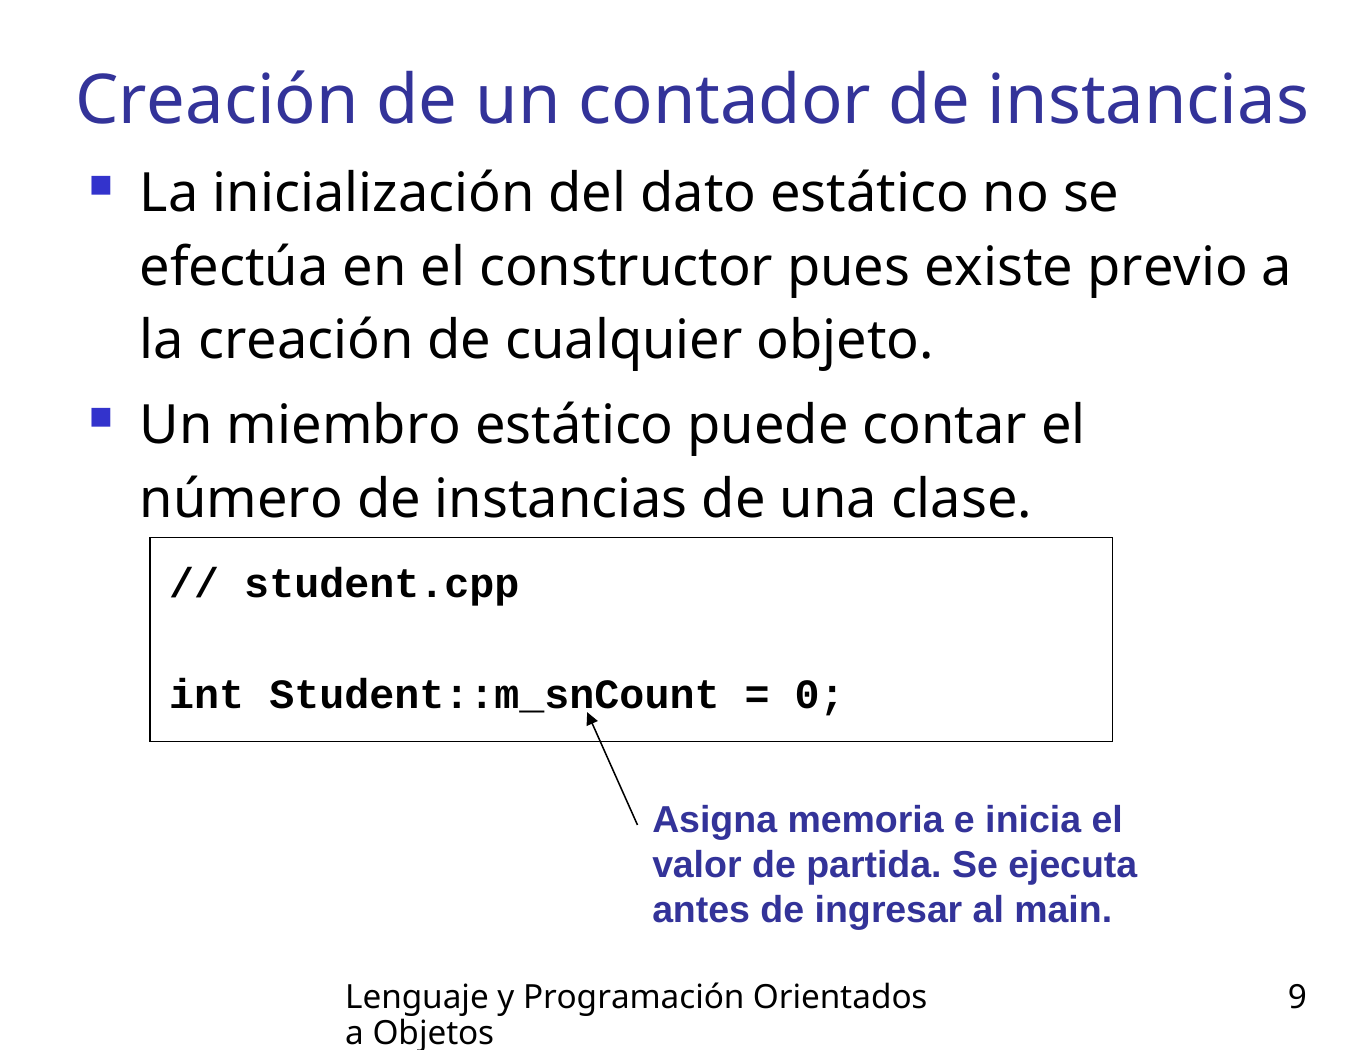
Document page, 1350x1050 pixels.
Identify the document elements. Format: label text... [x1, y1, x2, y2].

title Creación de un contador de instancias [75, 16, 1319, 168]
list La inicialización del dato estático no se efectúa en el constructor pues existe previo a la creación de cualquier objeto. Un miembro estático puede contar el número de instancias de una clase. [75, 146, 1316, 853]
text_box Asigna memoria e inicia el valor de partida. Se ejecuta antes de ingresar al main. [637, 853, 1163, 938]
